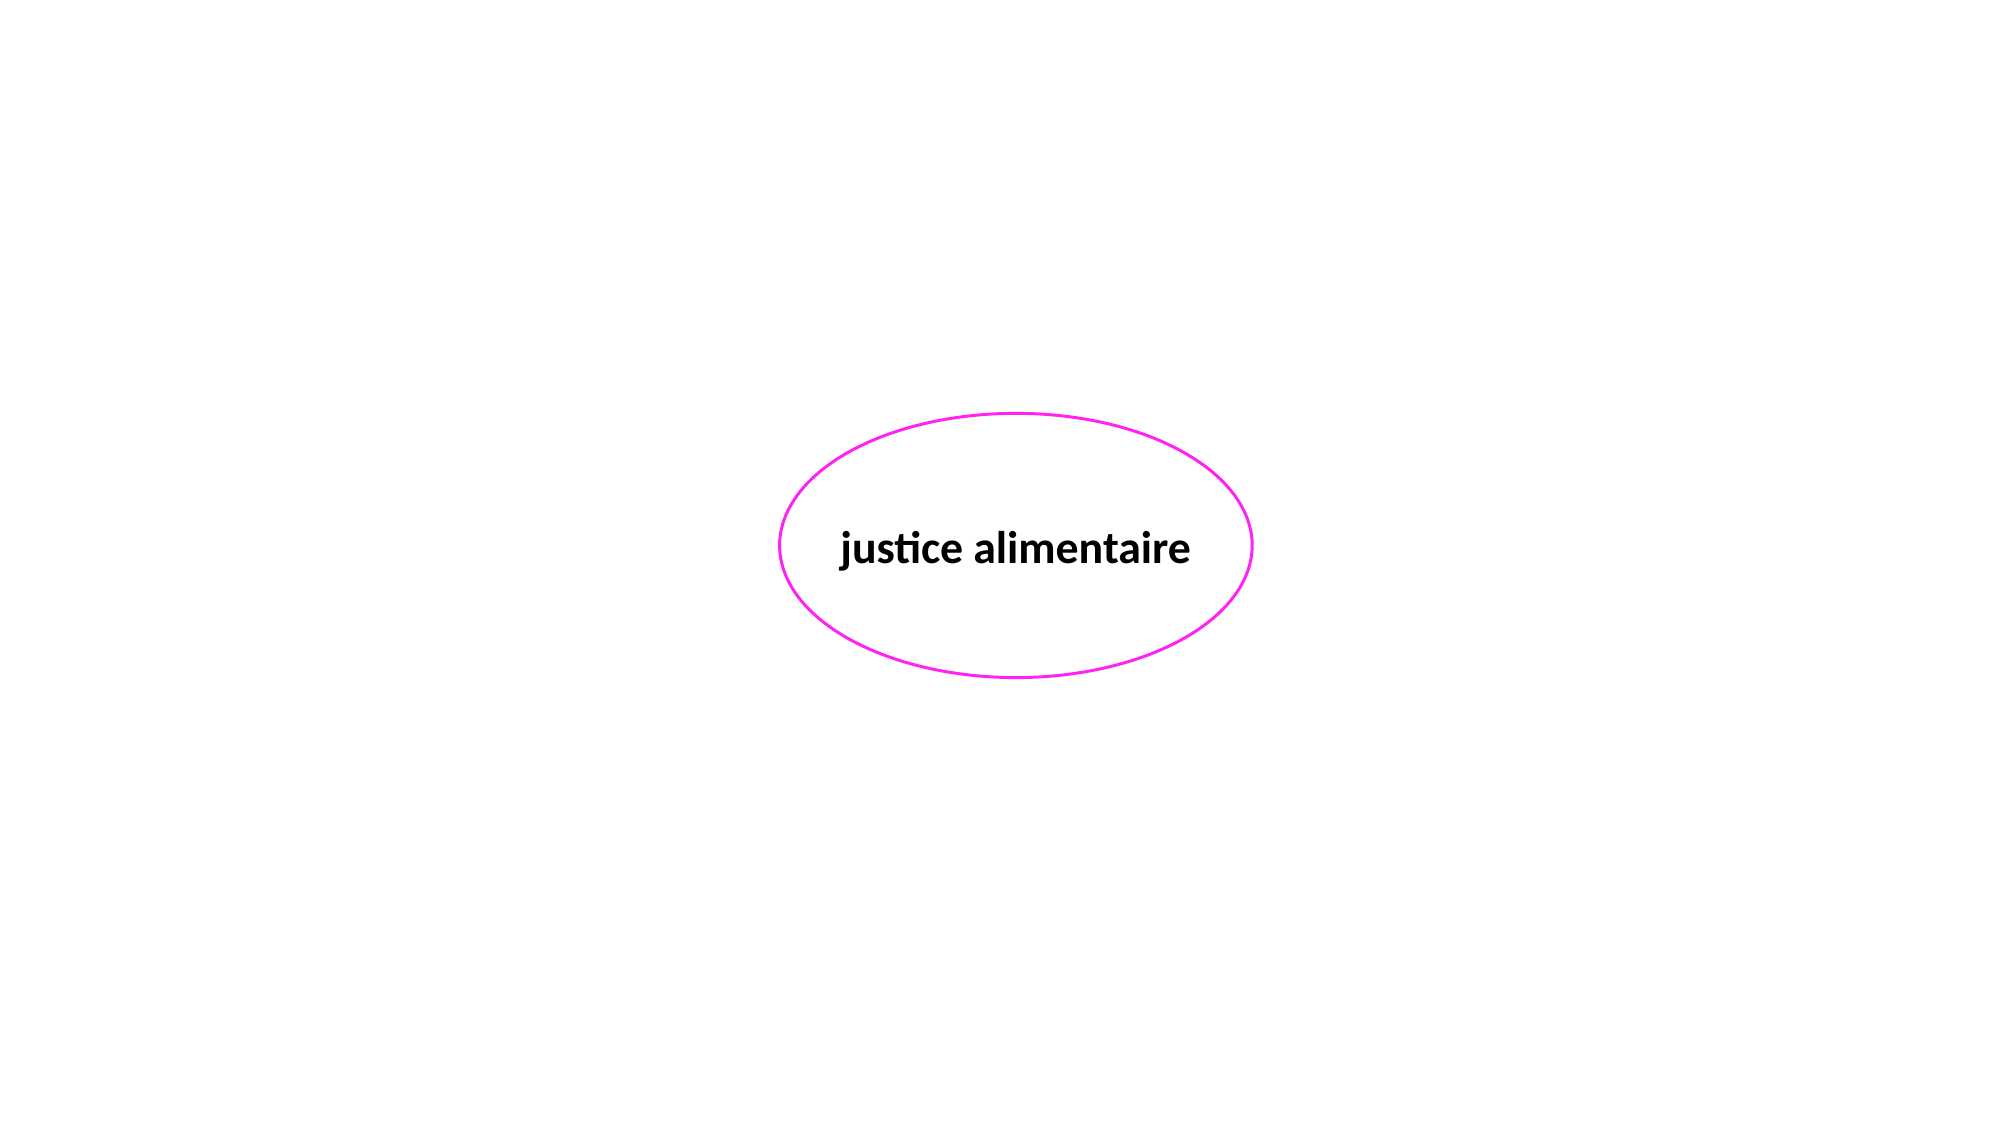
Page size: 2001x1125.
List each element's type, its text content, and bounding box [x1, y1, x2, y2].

text_box justice alimentaire [779, 413, 1253, 678]
